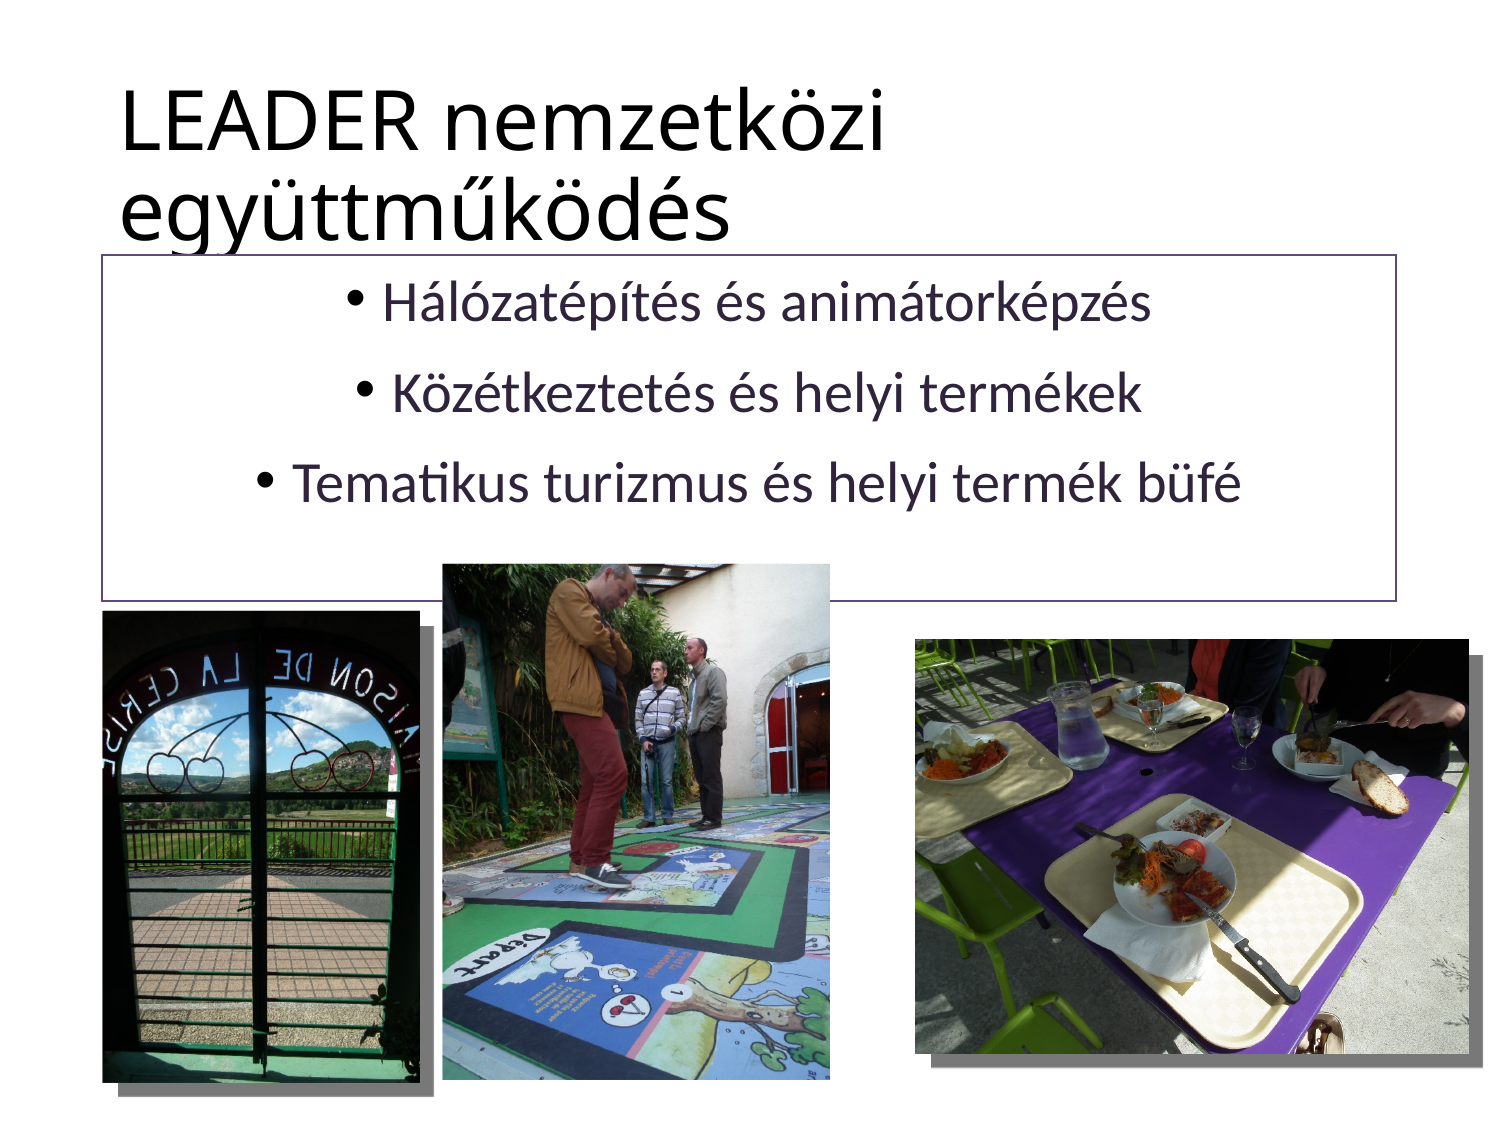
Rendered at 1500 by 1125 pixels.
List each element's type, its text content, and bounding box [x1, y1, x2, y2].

list Hálózatépítés és animátorképzés Közétkeztetés és helyi termékek Tematikus turizmus és helyi termék büfé [102, 255, 1396, 602]
picture [915, 639, 1469, 1055]
picture [442, 563, 830, 1080]
title LEADER nemzetközi együttműködés [103, 59, 1397, 254]
picture [102, 610, 420, 1083]
